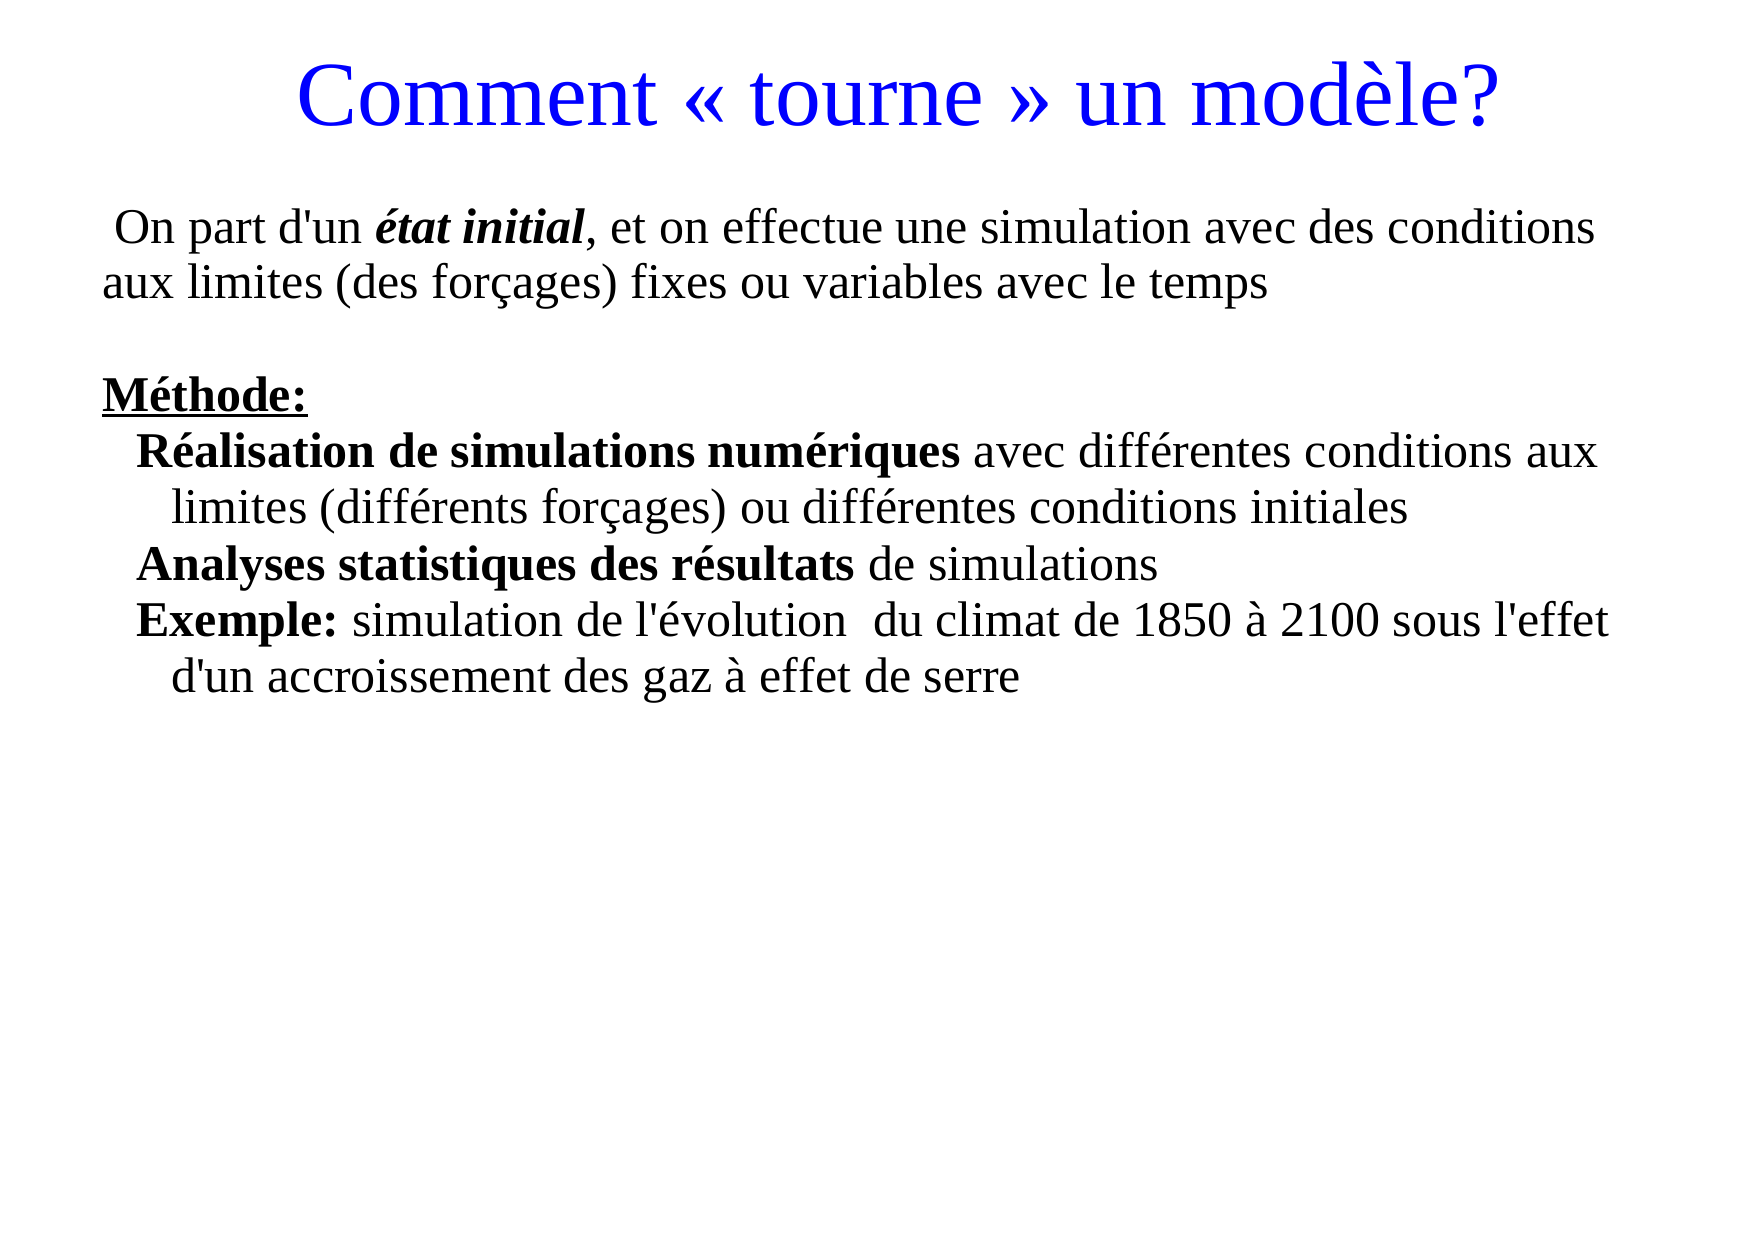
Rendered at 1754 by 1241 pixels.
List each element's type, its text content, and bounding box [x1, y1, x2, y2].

text_box Comment « tourne » un modèle? [204, 35, 1596, 153]
text_box On part d'un état initial, et on effectue une simulation avec des conditions aux limites (des forçages) fixes ou variables avec le temps Méthode: Réalisation de simulations numériques avec différentes conditions aux limites (différents forçages) ou différentes conditions initiales Analyses statistiques des résultats de simulations Exemple: simulation de l'évolution du climat de 1850 à 2100 sous l'effet d'un accroissement des gaz à effet de serre [102, 198, 1650, 704]
